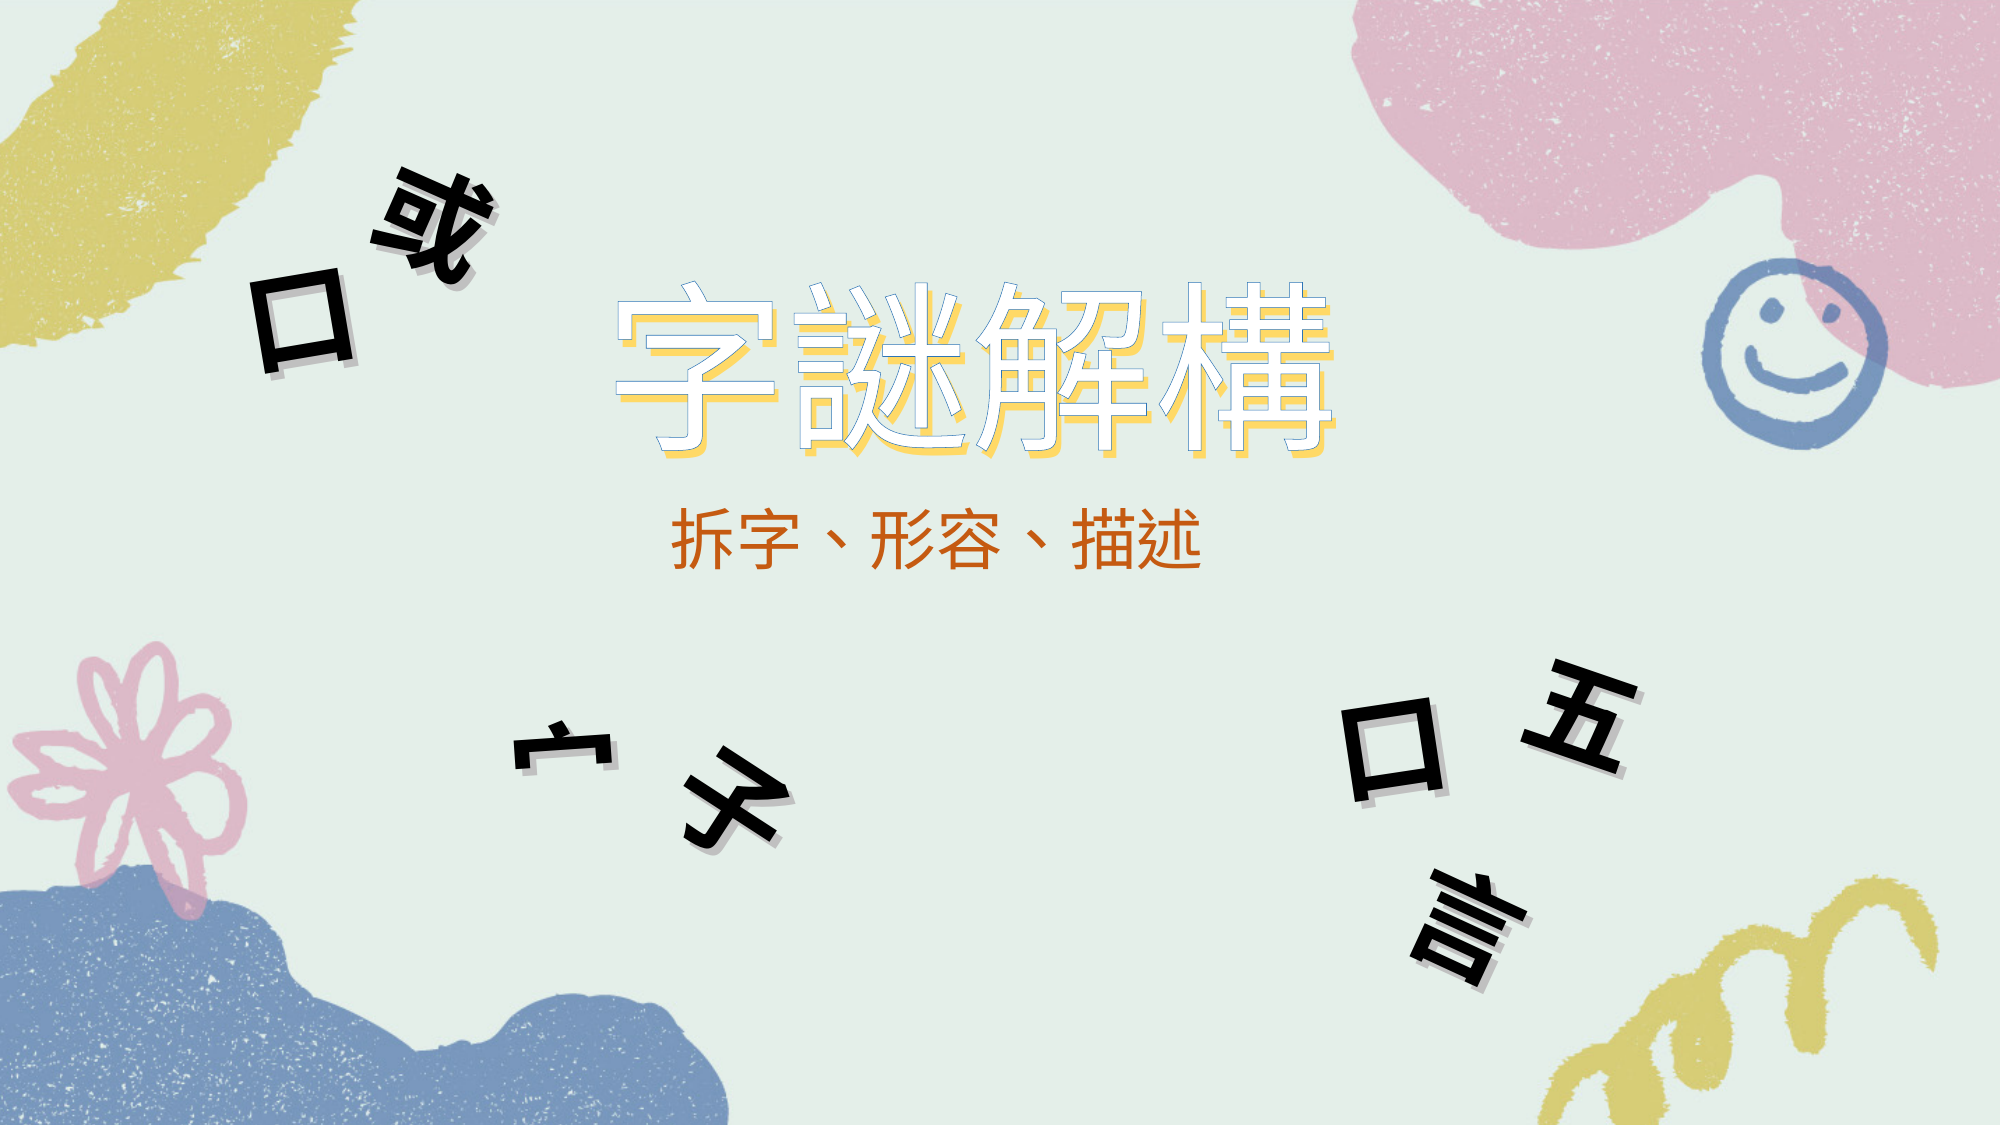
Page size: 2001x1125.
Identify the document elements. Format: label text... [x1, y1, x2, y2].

text_box 五 [1492, 628, 1680, 804]
text_box 字謎解構 [436, 270, 1504, 479]
text_box 言 [1354, 834, 1565, 1041]
text_box 宀 [489, 707, 641, 849]
text_box 口 [1284, 669, 1502, 835]
text_box 拆字、形容、描述 [462, 490, 1411, 587]
text_box 子 [633, 715, 826, 905]
subtitle 字謎解構 [442, 278, 1509, 487]
text_box 或 [343, 134, 524, 313]
text_box 口 [188, 238, 414, 405]
picture [0, 0, 2000, 1125]
